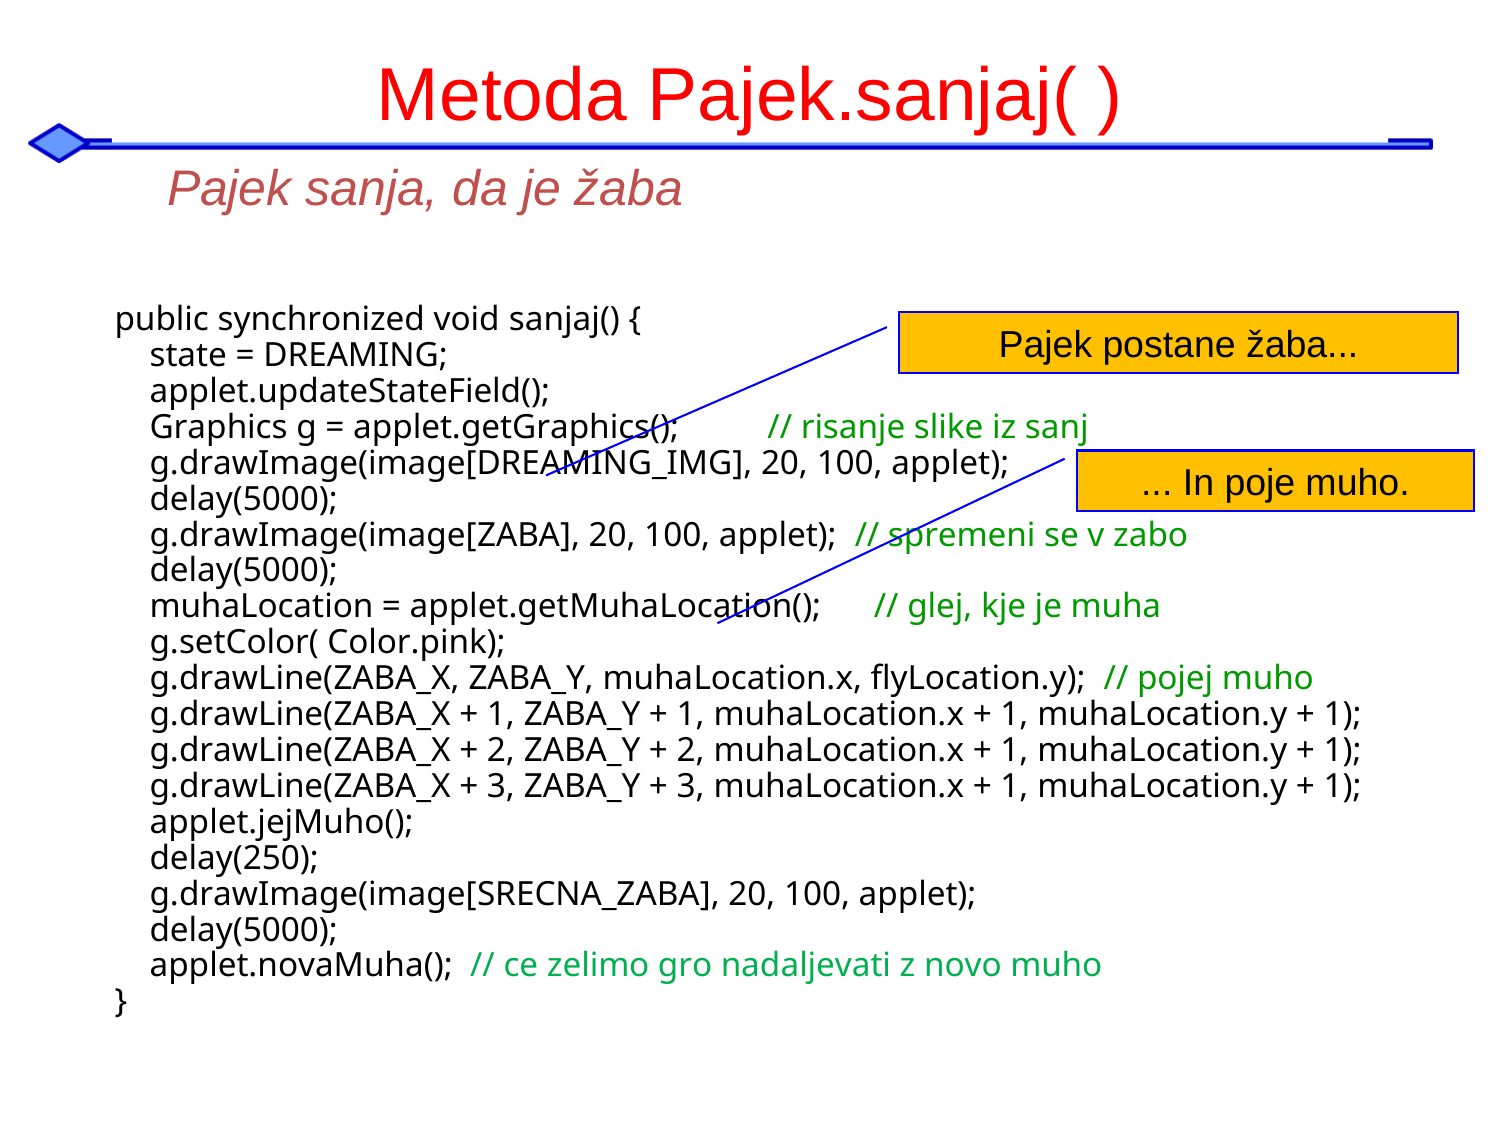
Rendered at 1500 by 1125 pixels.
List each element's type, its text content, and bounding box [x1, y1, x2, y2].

text_box Pajek sanja, da je žaba [152, 147, 699, 224]
text_box public synchronized void sanjaj() { state = DREAMING; applet.updateStateField(); Graphics g = applet.getGraphics(); // risanje slike iz sanj g.drawImage(image[DREAMING_IMG], 20, 100, applet); delay(5000); g.drawImage(image[ZABA], 20, 100, applet); // spremeni se v zabo delay(5000); muhaLocation = applet.getMuhaLocation(); // glej, kje je muha g.setColor( Color.pink); g.drawLine(ZABA_X, ZABA_Y, muhaLocation.x, flyLocation.y); // pojej muho g.drawLine(ZABA_X + 1, ZABA_Y + 1, muhaLocation.x + 1, muhaLocation.y + 1); g.drawLine(ZABA_X + 2, ZABA_Y + 2, muhaLocation.x + 1, muhaLocation.y + 1); g.drawLine(ZABA_X + 3, ZABA_Y + 3, muhaLocation.x + 1, muhaLocation.y + 1); applet.jejMuho(); delay(250); g.drawImage(image[SRECNA_ZABA], 20, 100, applet); delay(5000); applet.novaMuha(); // ce zelimo gro nadaljevati z novo muho } [99, 294, 1424, 1028]
text_box ... In poje muho. [1077, 450, 1474, 511]
text_box Pajek postane žaba... [899, 312, 1458, 373]
picture [28, 123, 1433, 163]
title Metoda Pajek.sanjaj( ) [111, 37, 1389, 143]
